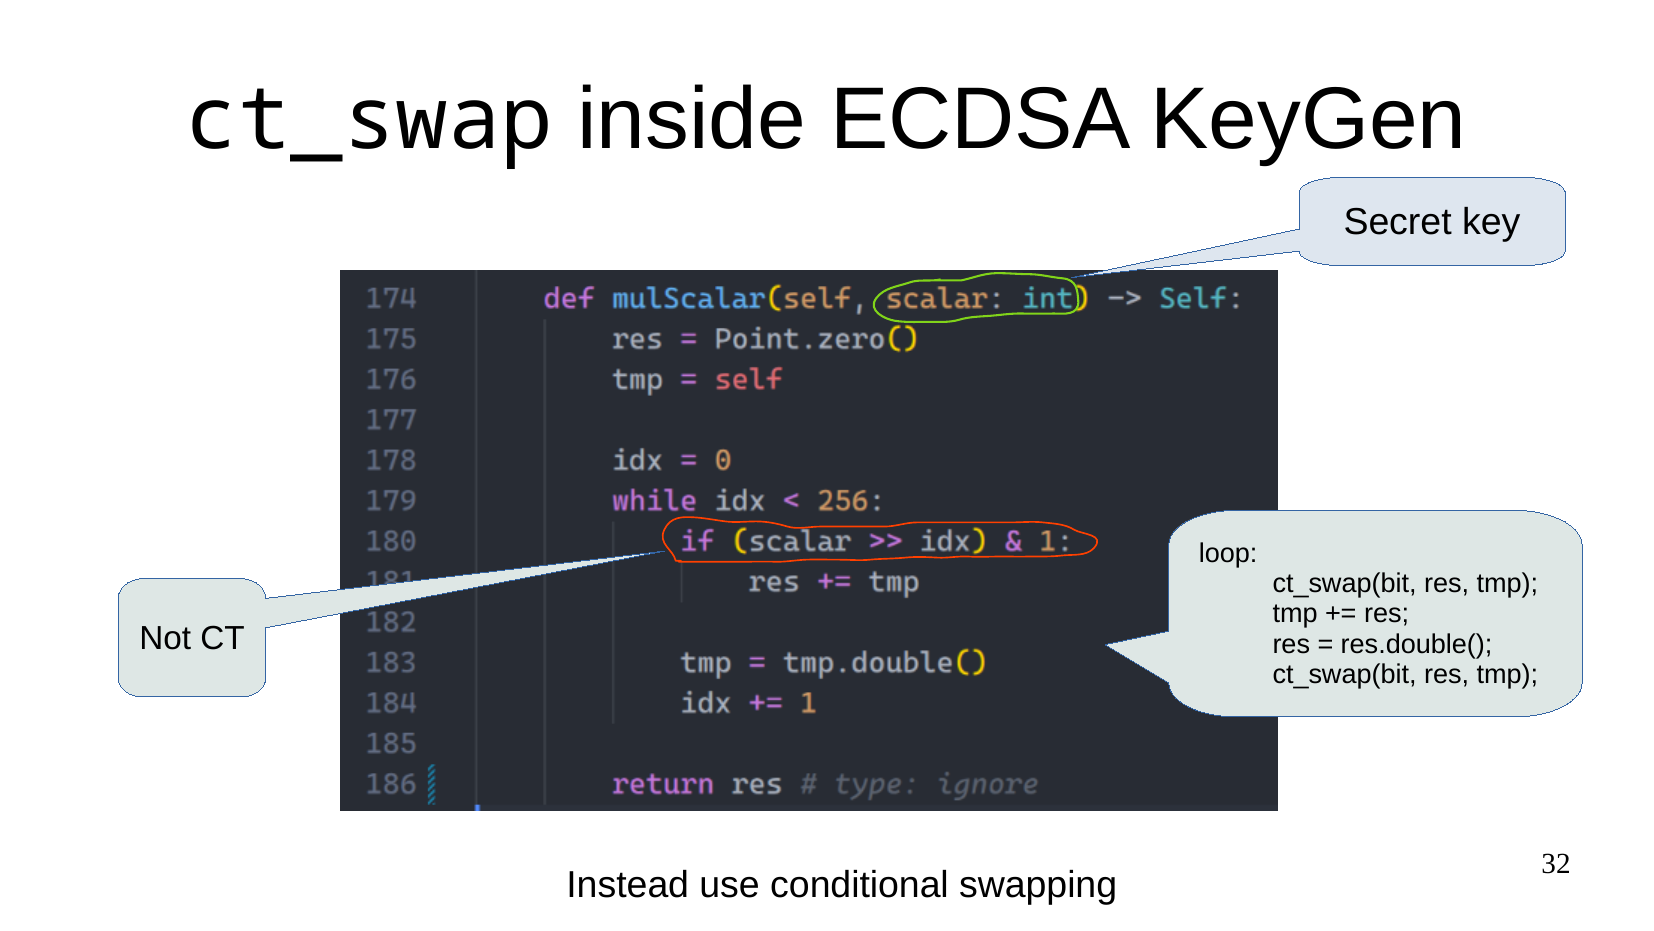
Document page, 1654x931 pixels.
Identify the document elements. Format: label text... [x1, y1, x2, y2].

text_box Secret key [1071, 177, 1566, 278]
text_box loop: ct_swap(bit, res, tmp); tmp += res; res = res.double(); ct_swap(bit, res, tmp); [1105, 510, 1583, 717]
picture [340, 270, 1278, 811]
title ct_swap inside ECDSA KeyGen [82, 37, 1571, 193]
text_box Not CT [118, 551, 665, 697]
text_box Instead use conditional swapping [531, 856, 1152, 916]
